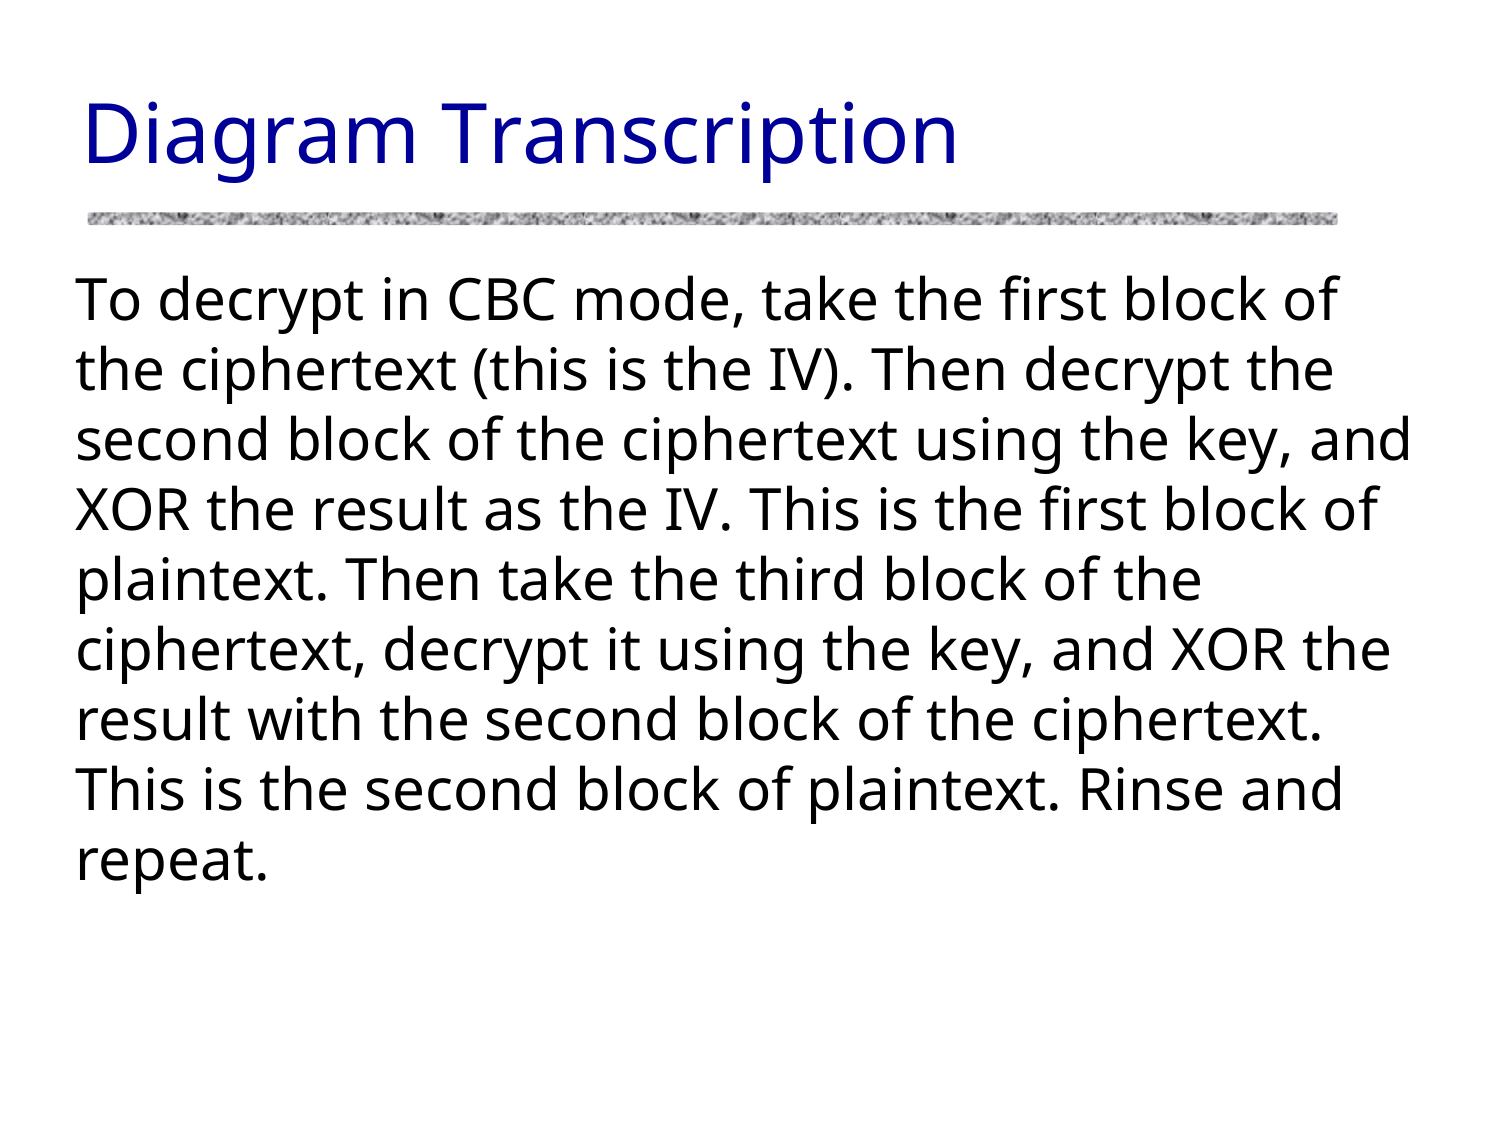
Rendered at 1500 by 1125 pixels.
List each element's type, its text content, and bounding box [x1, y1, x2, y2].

title Diagram Transcription [66, 37, 1342, 188]
picture [87, 212, 1338, 226]
subtitle To decrypt in CBC mode, take the first block of the ciphertext (this is the IV). Then decrypt the second block of the ciphertext using the key, and XOR the result as the IV. This is the first block of plaintext. Then take the third block of the ciphertext, decrypt it using the key, and XOR the result with the second block of the ciphertext. This is the second block of plaintext. Rinse and repeat. [74, 262, 1417, 994]
